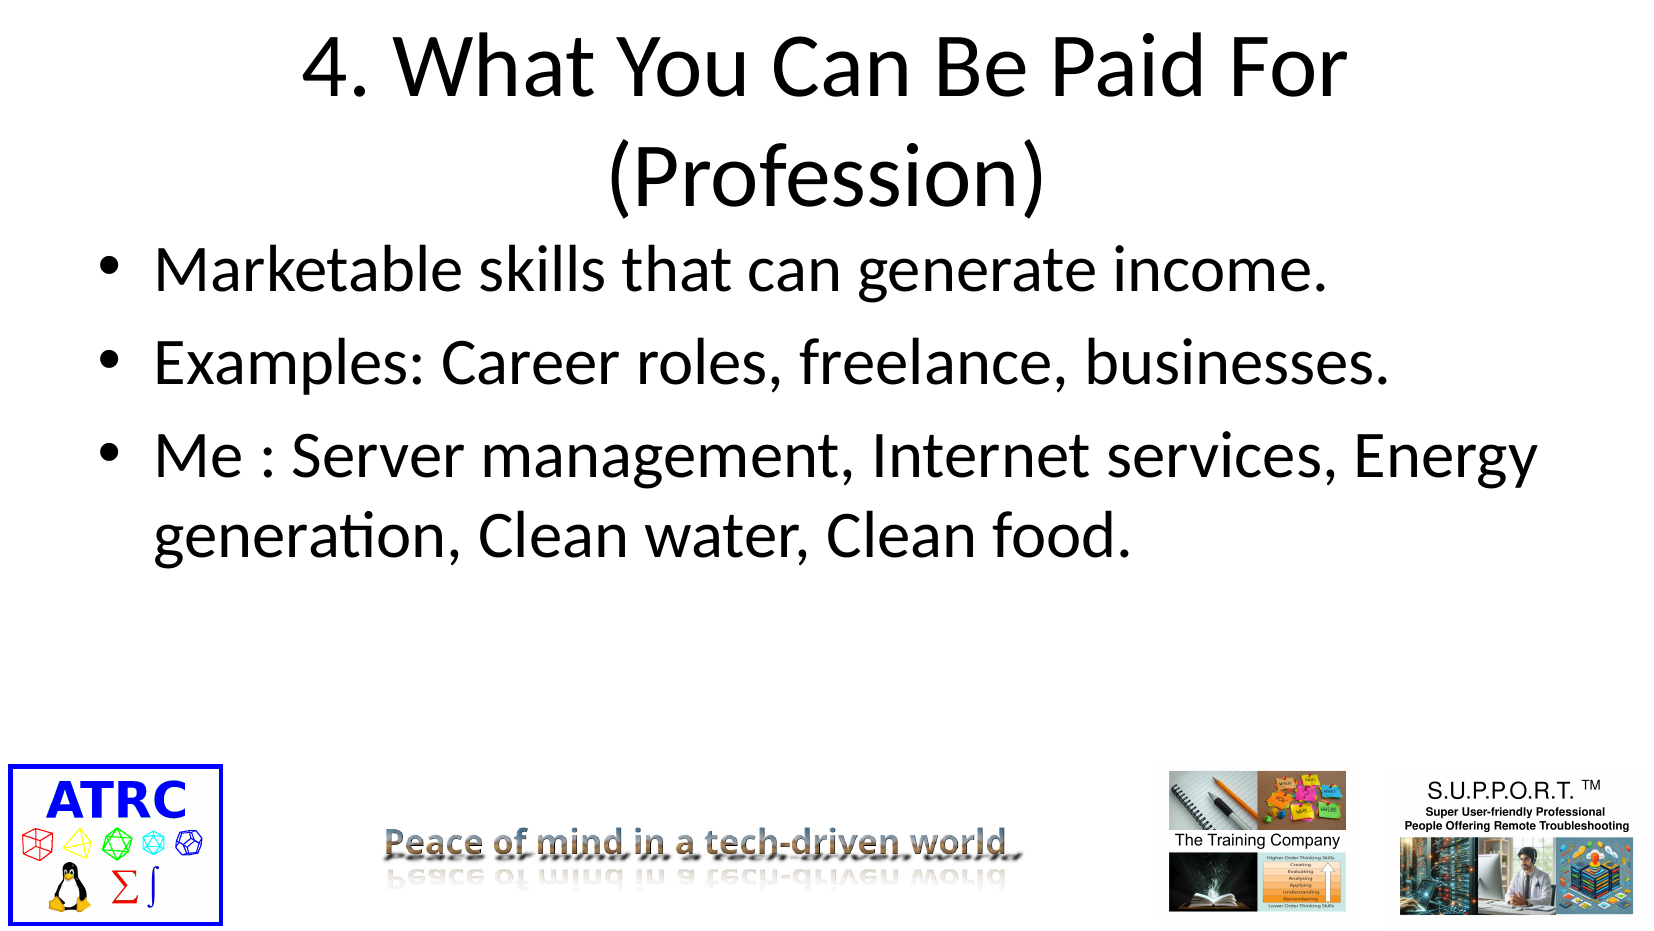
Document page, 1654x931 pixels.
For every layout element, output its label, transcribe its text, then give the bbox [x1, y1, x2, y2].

picture [1157, 831, 1358, 922]
title 4. What You Can Be Paid For (Profession) [82, 37, 1571, 193]
picture [1384, 768, 1652, 930]
list Marketable skills that can generate income. Examples: Career roles, freelance, businesses. Me : Server management, Internet services, Energy generation, Clean water, Clean food. [82, 217, 1571, 831]
picture [380, 831, 1026, 904]
picture [8, 764, 223, 926]
